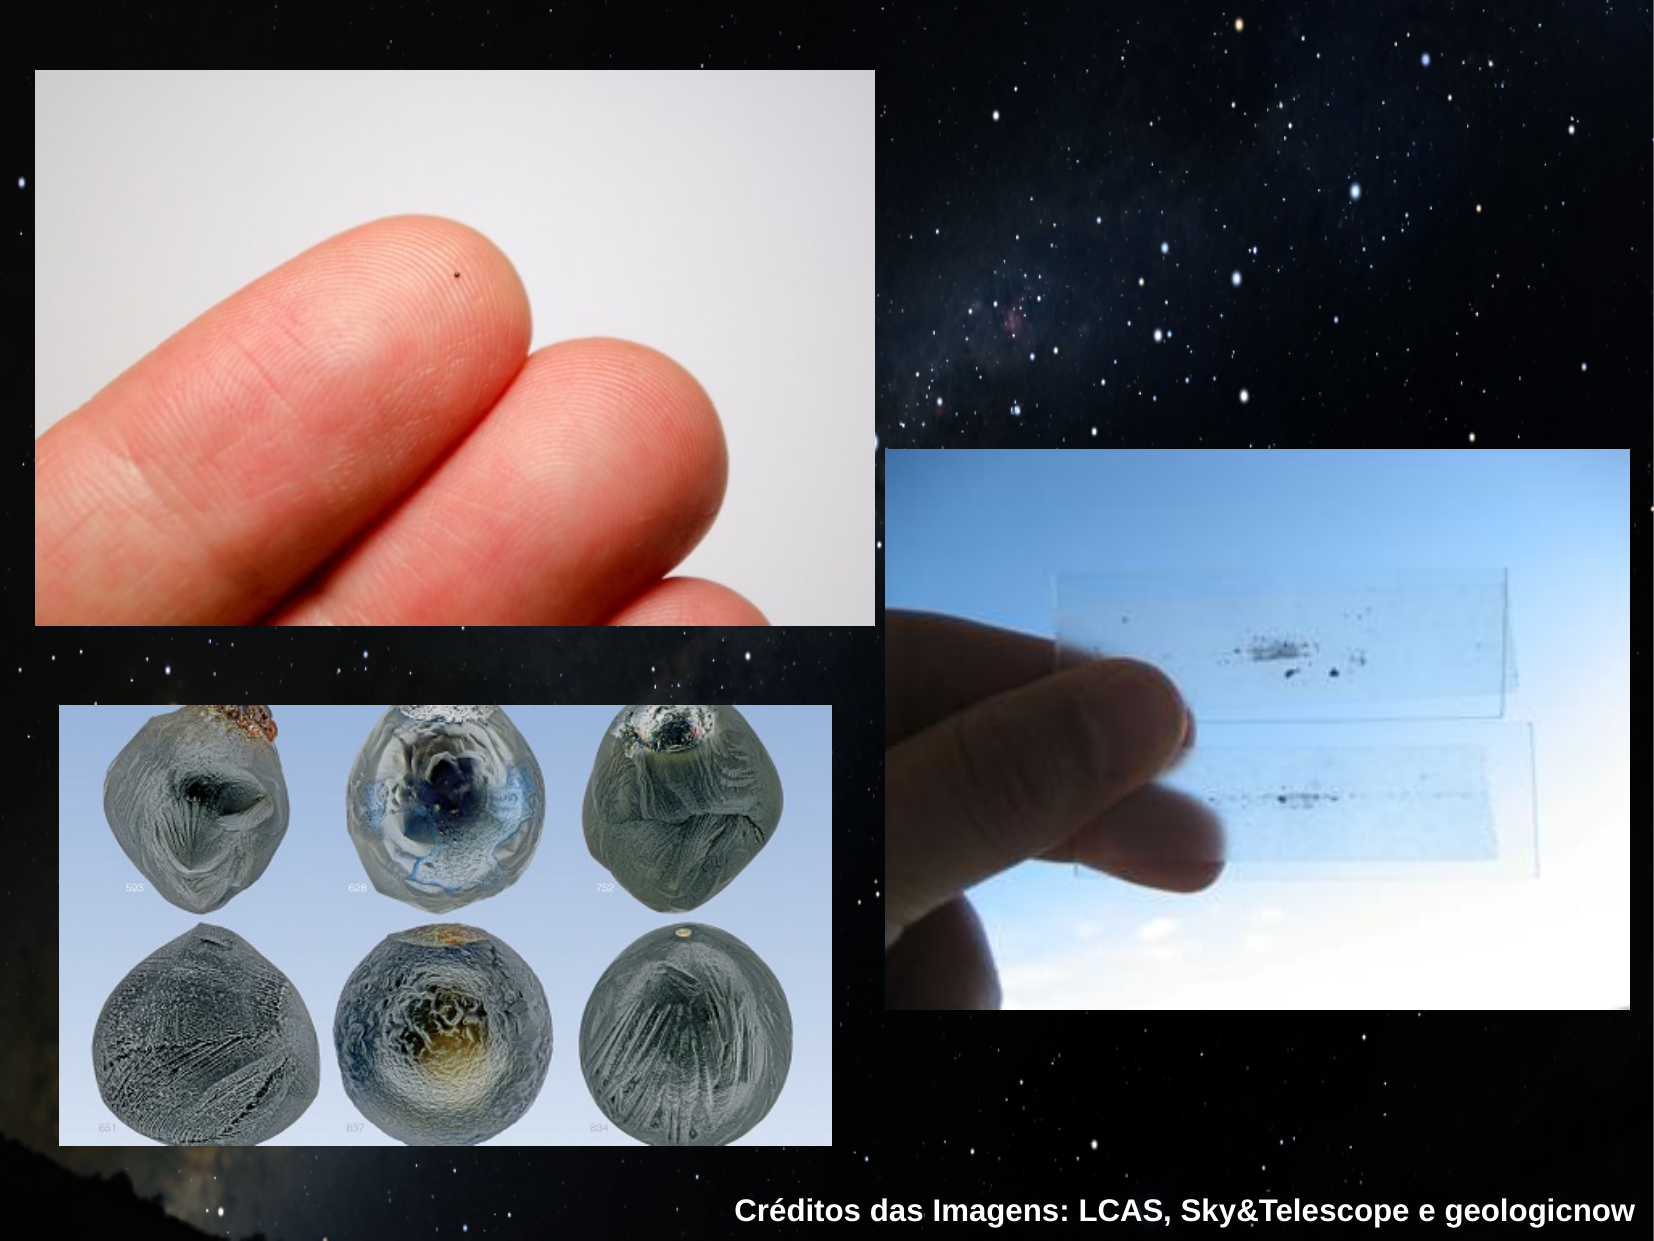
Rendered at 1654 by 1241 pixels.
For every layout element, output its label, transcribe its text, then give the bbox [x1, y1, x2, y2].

picture [0, 0, 1654, 1241]
text_box Créditos das Imagens: LCAS, Sky&Telescope e geologicnow [0, 1193, 1637, 1241]
